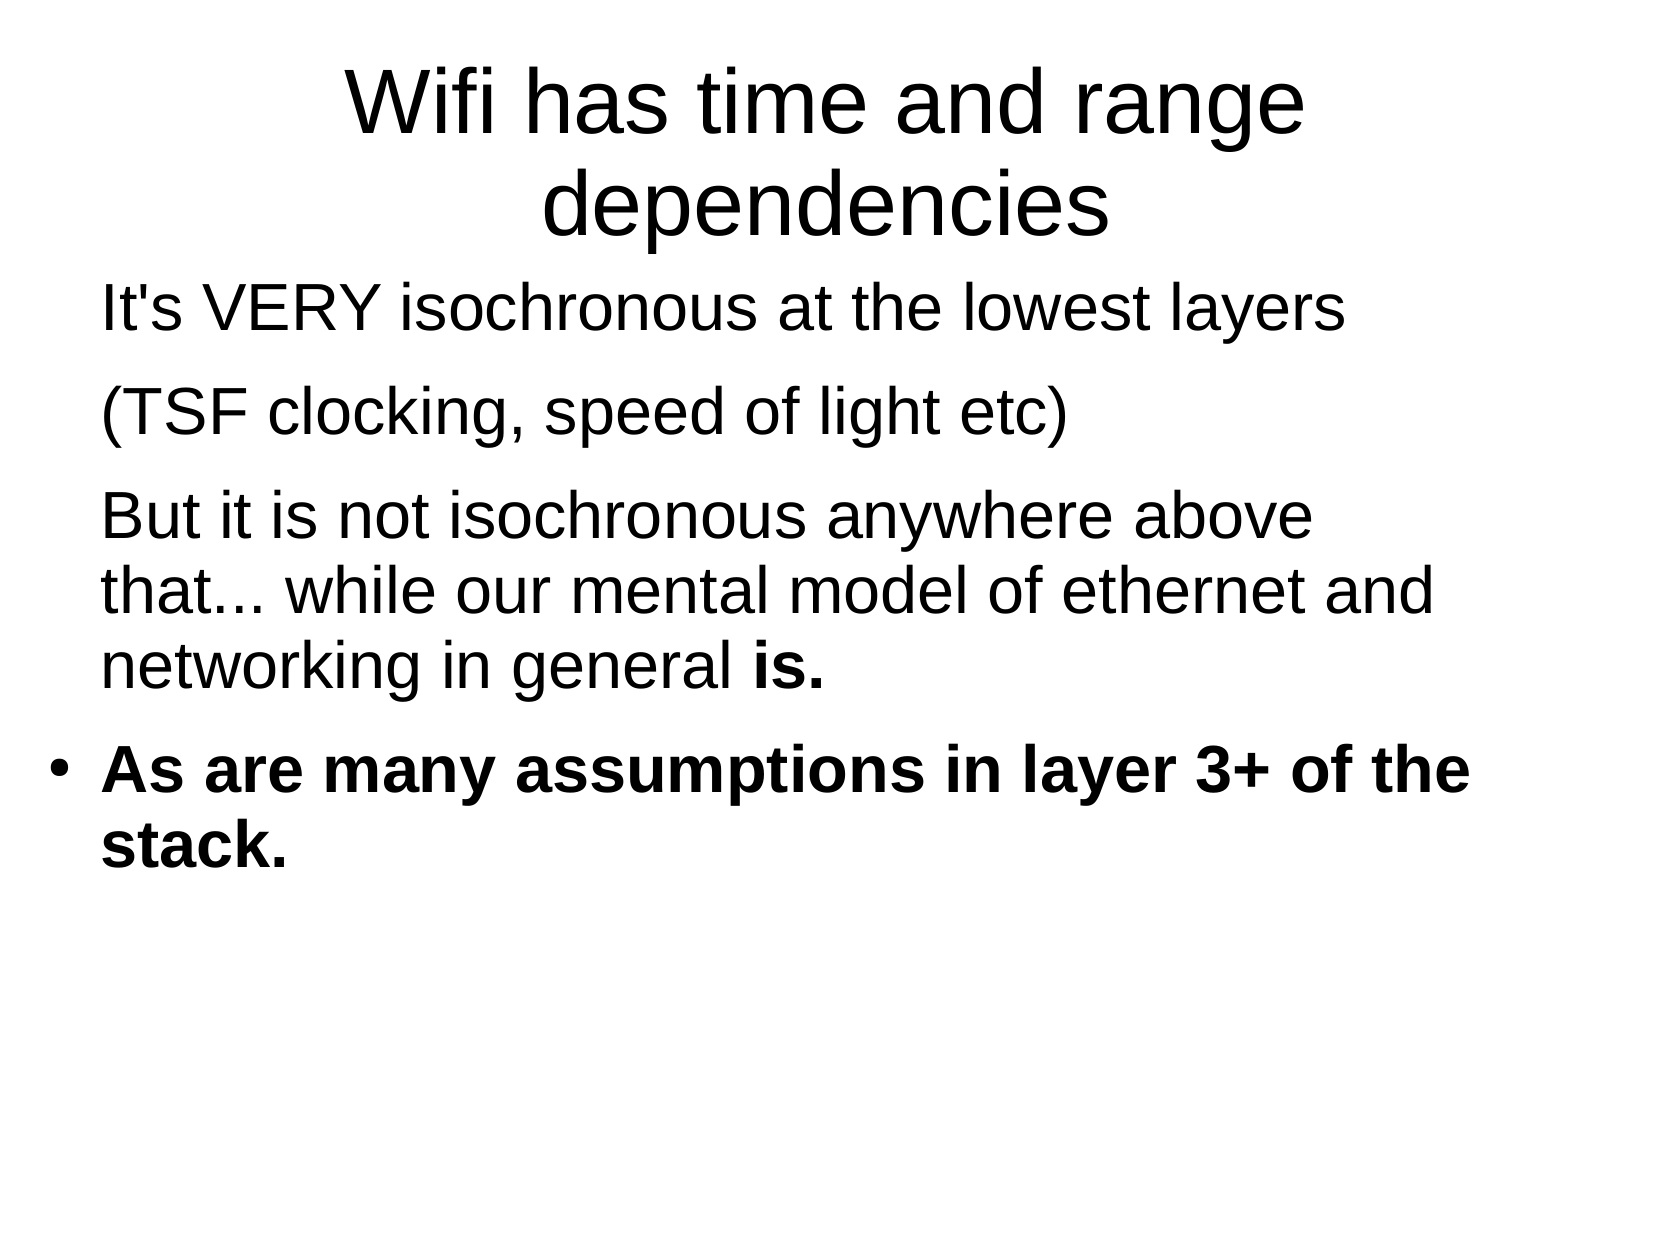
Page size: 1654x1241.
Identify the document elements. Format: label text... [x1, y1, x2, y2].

title Wifi has time and range dependencies [82, 49, 1571, 257]
list It's VERY isochronous at the lowest layers (TSF clocking, speed of light etc) But it is not isochronous anywhere above that... while our mental model of ethernet and networking in general is. As are many assumptions in layer 3+ of the stack. [29, 270, 1486, 990]
